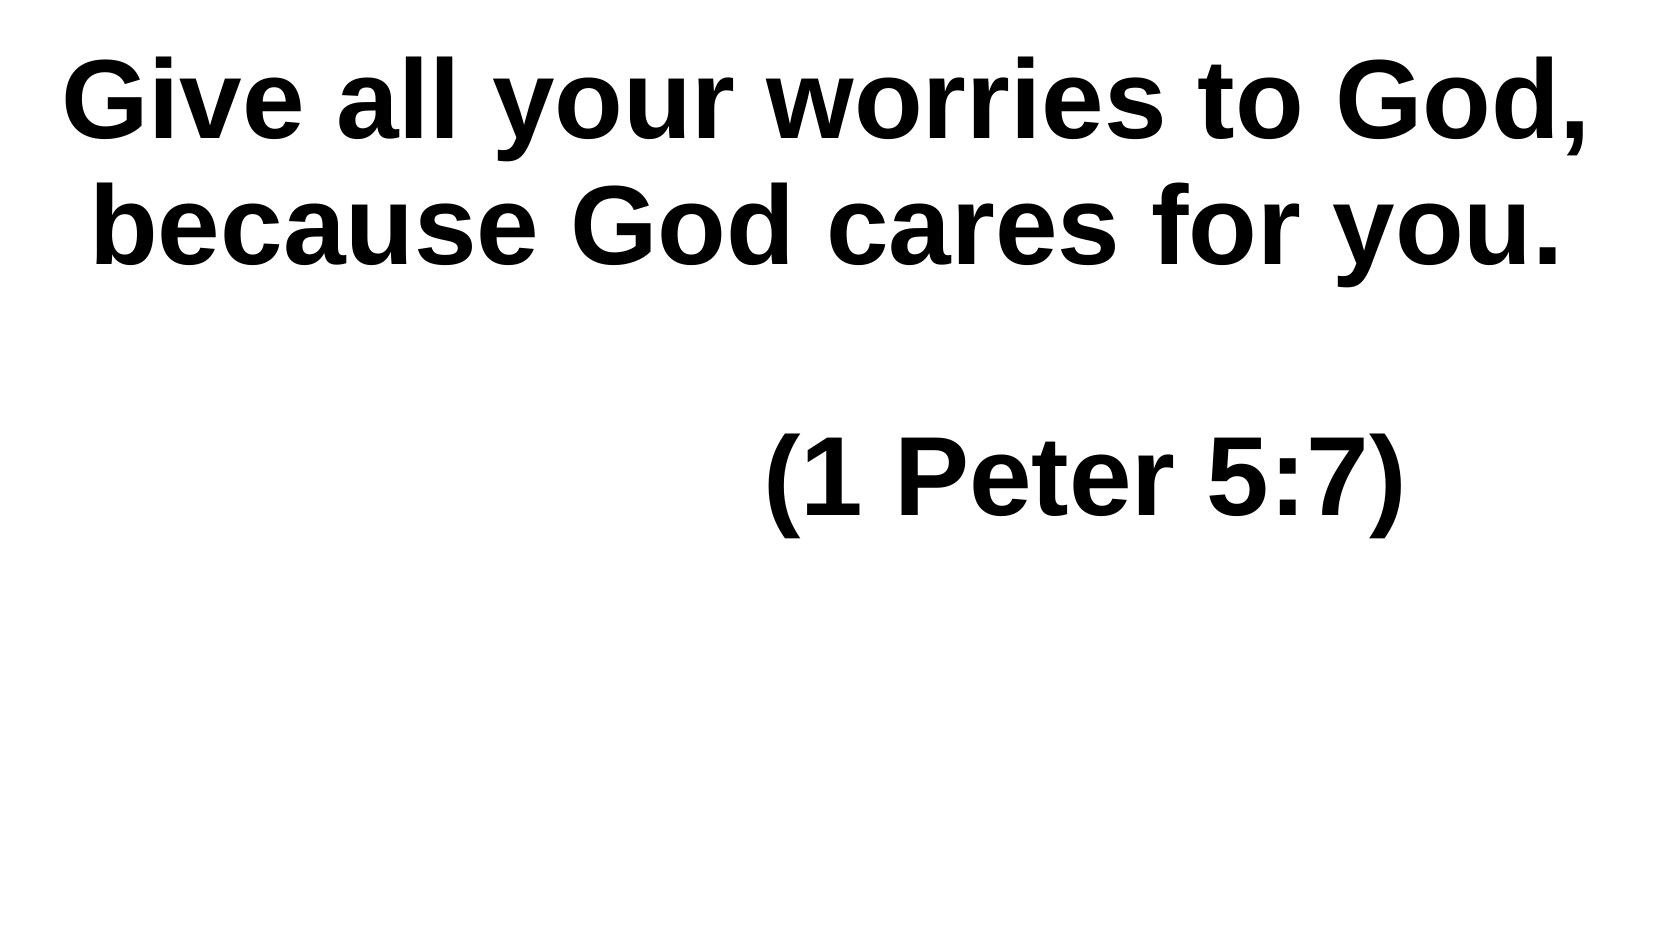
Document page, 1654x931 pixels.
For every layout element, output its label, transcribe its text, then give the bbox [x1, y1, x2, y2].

subtitle Give all your worries to God, because God cares for you. (1 Peter 5:7) [29, 29, 1625, 798]
